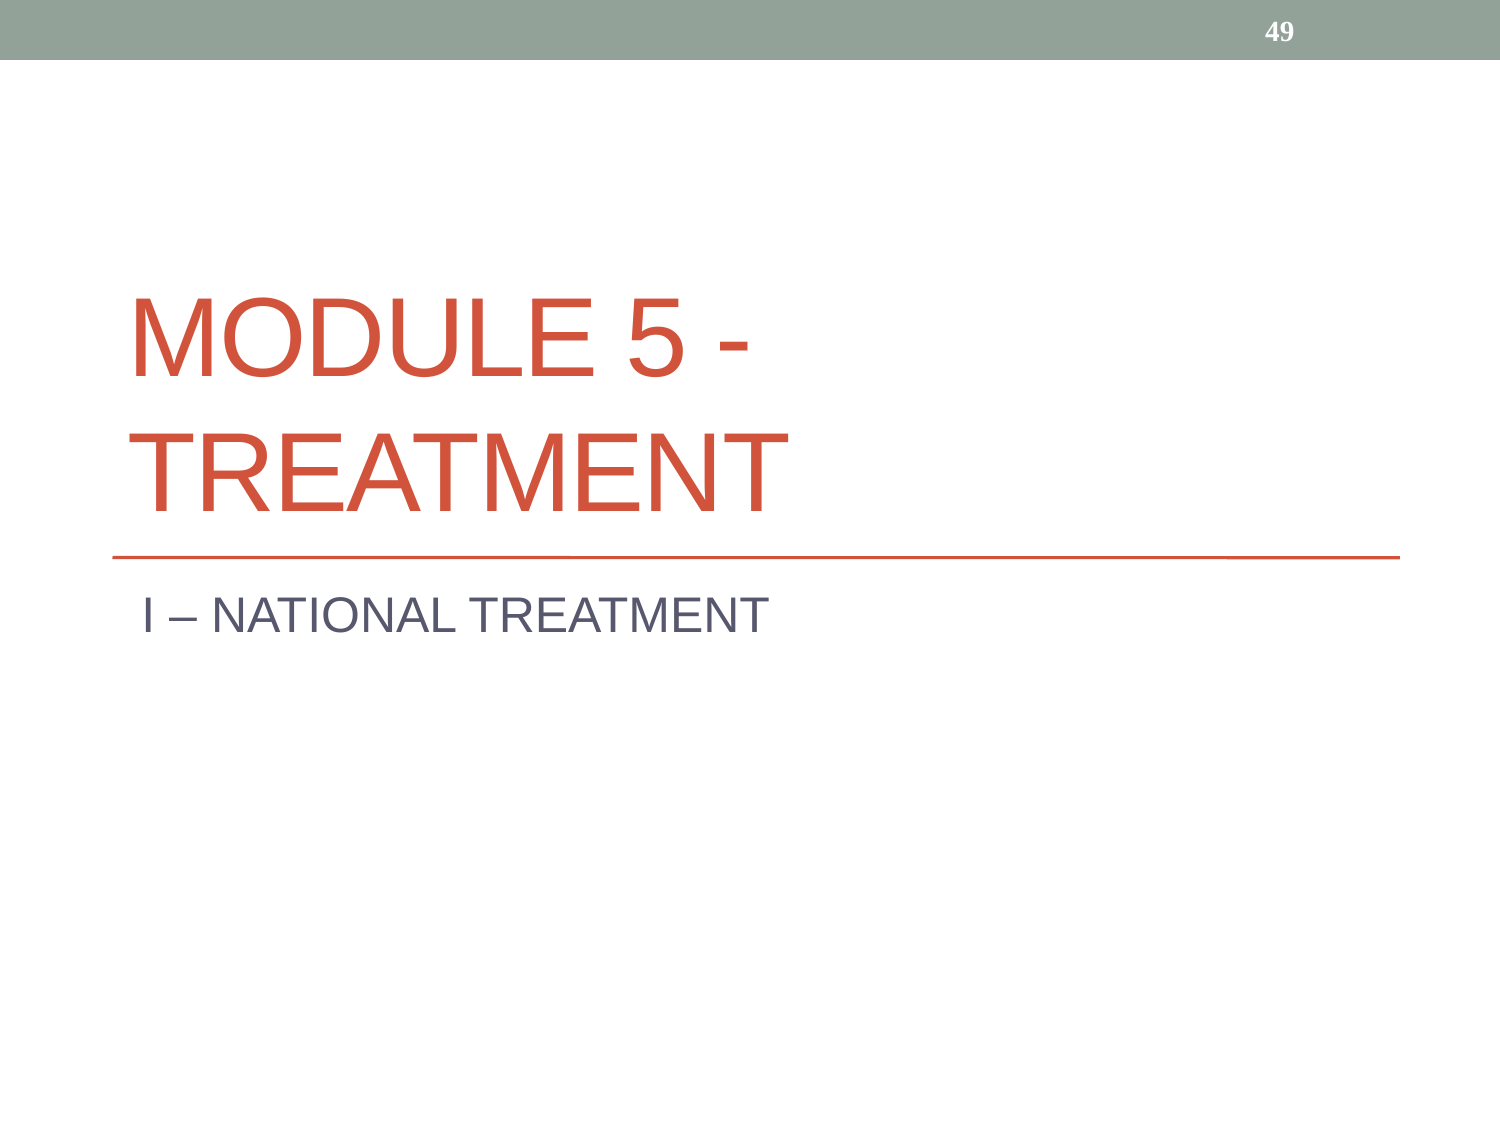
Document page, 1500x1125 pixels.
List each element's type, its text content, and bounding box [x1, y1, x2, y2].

subtitle I – NATIONAL TREATMENT [112, 575, 1163, 863]
title MODULE 5 - TREATMENT [112, 224, 1400, 542]
slide_number <編號> [1250, 3, 1425, 57]
